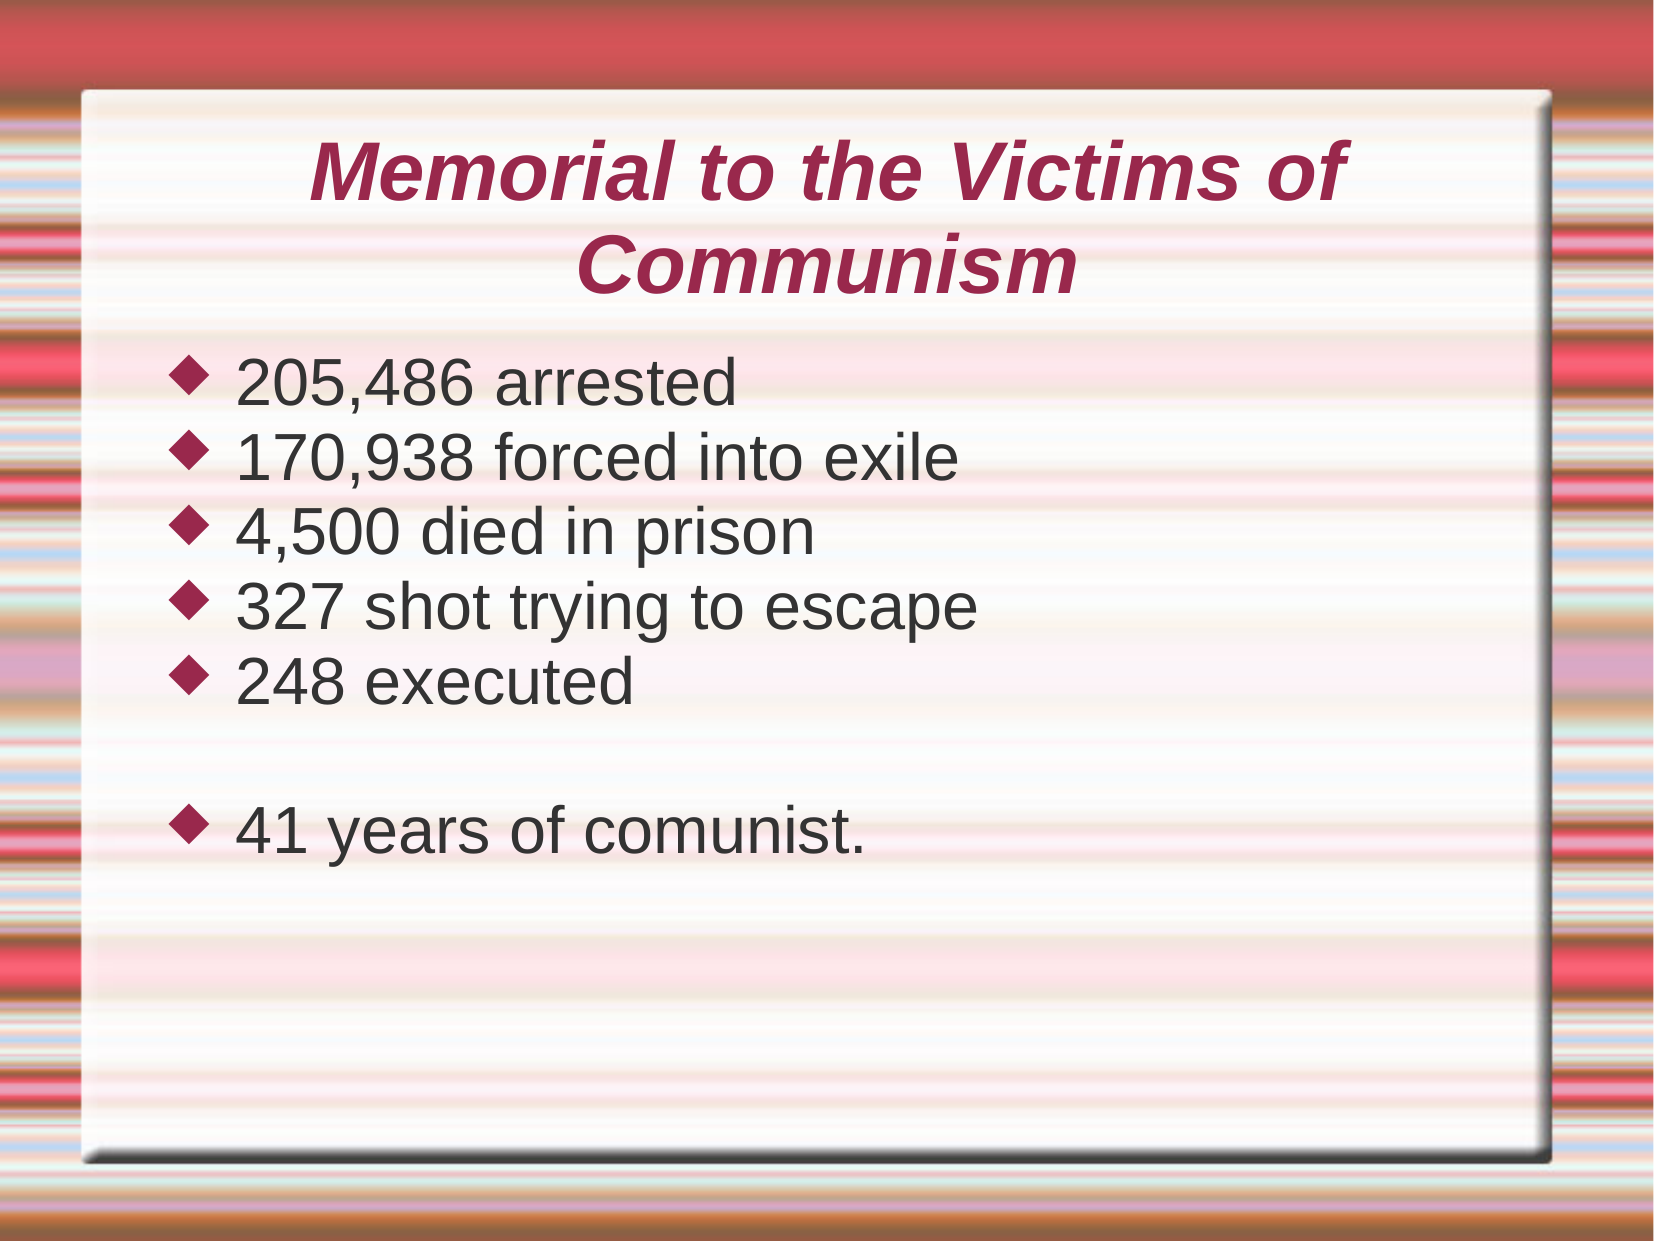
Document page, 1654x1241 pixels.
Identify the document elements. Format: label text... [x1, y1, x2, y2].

picture [0, 0, 1654, 1241]
title Memorial to the Victims of Communism [121, 114, 1534, 322]
list 205,486 arrested 170,938 forced into exile 4,500 died in prison 327 shot trying to escape 248 executed 41 years of comunist. [152, 344, 1534, 1127]
